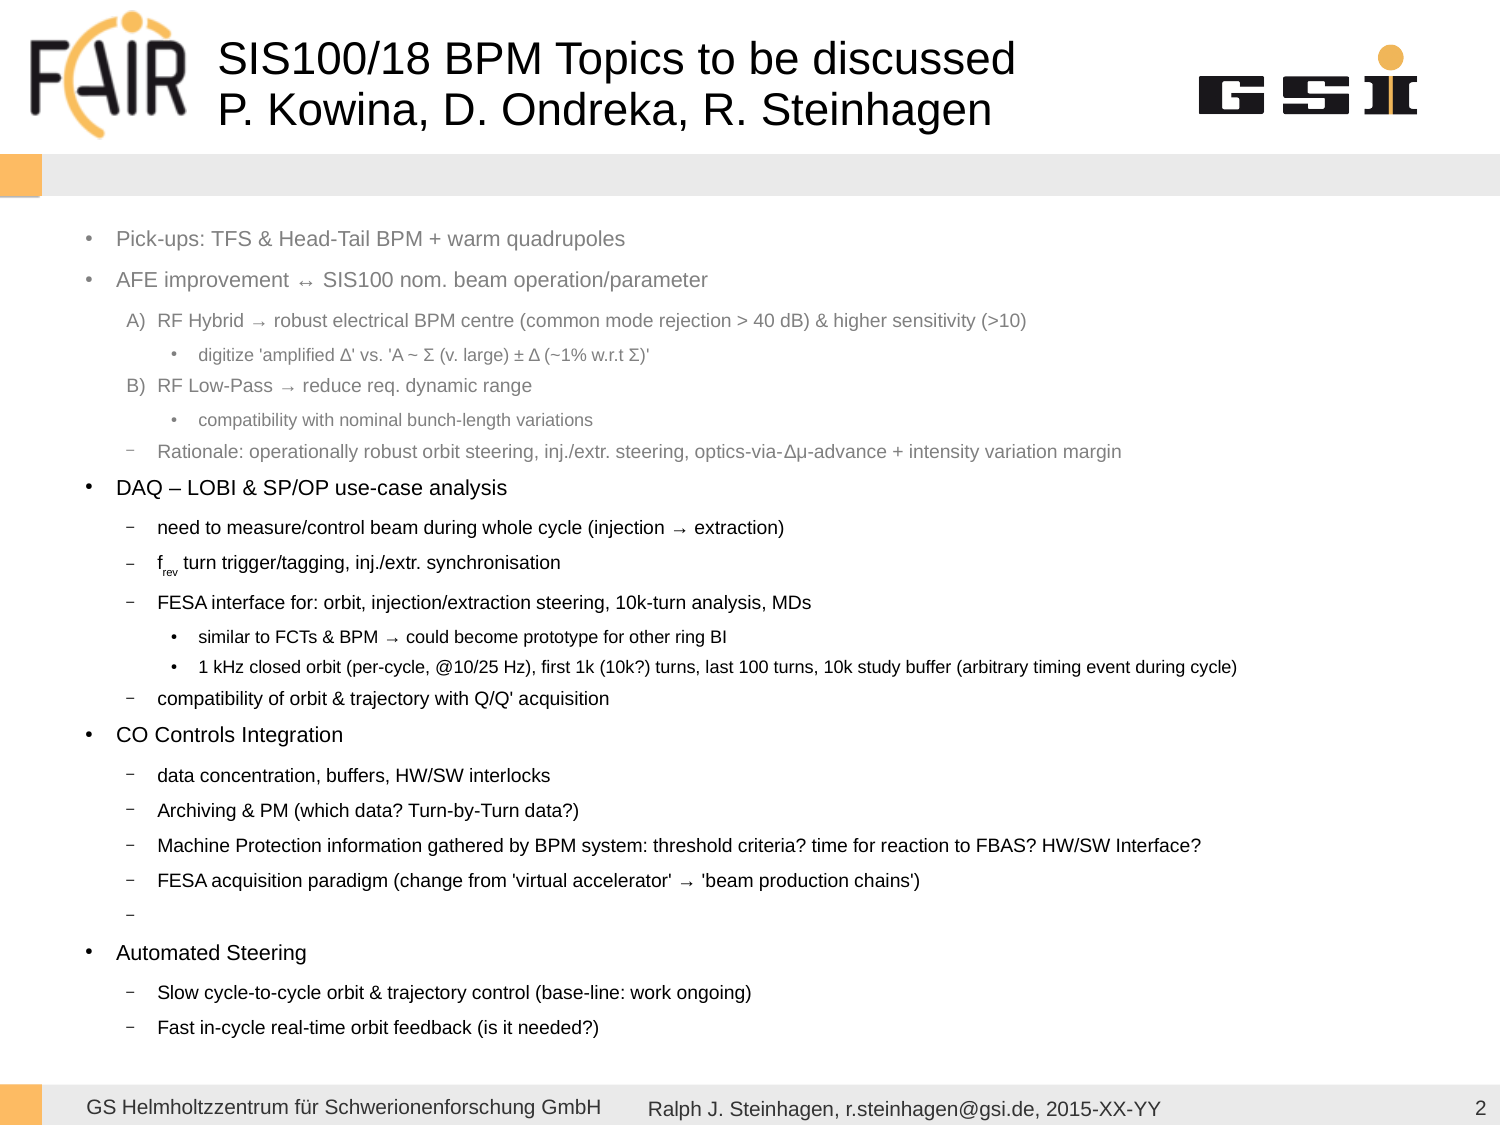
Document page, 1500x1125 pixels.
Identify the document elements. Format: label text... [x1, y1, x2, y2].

title SIS100/18 BPM Topics to be discussed P. Kowina, D. Ondreka, R. Steinhagen [217, 20, 1109, 147]
list Pick-ups: TFS & Head-Tail BPM + warm quadrupoles AFE improvement ↔ SIS100 nom. beam operation/parameter RF Hybrid → robust electrical BPM centre (common mode rejection > 40 dB) & higher sensitivity (>10) digitize 'amplified Δ' vs. 'A ~ Σ (v. large) ± Δ (~1% w.r.t Σ)' RF Low-Pass → reduce req. dynamic range compatibility with nominal bunch-length variations Rationale: operationally robust orbit steering, inj./extr. steering, optics-via-Δμ-advance + intensity variation margin DAQ – LOBI & SP/OP use-case analysis need to measure/control beam during whole cycle (injection → extraction) frev turn trigger/tagging, inj./extr. synchronisation FESA interface for: orbit, injection/extraction steering, 10k-turn analysis, MDs similar to FCTs & BPM → could become prototype for other ring BI 1 kHz closed orbit (per-cycle, @10/25 Hz), first 1k (10k?) turns, last 100 turns, 10k study buffer (arbitrary timing event during cycle) compatibility of orbit & trajectory with Q/Q' acquisition CO Controls Integration data concentration, buffers, HW/SW interlocks Archiving & PM (which data? Turn-by-Turn data?) Machine Protection information gathered by BPM system: threshold criteria? time for reaction to FBAS? HW/SW Interface? FESA acquisition paradigm (change from 'virtual accelerator' → 'beam production chains') Automated Steering Slow cycle-to-cycle orbit & trajectory control (base-line: work ongoing) Fast in-cycle real-time orbit feedback (is it needed?) [75, 226, 1425, 1050]
picture [30, 9, 187, 141]
picture [1197, 42, 1419, 117]
text_box [53, 214, 1297, 466]
